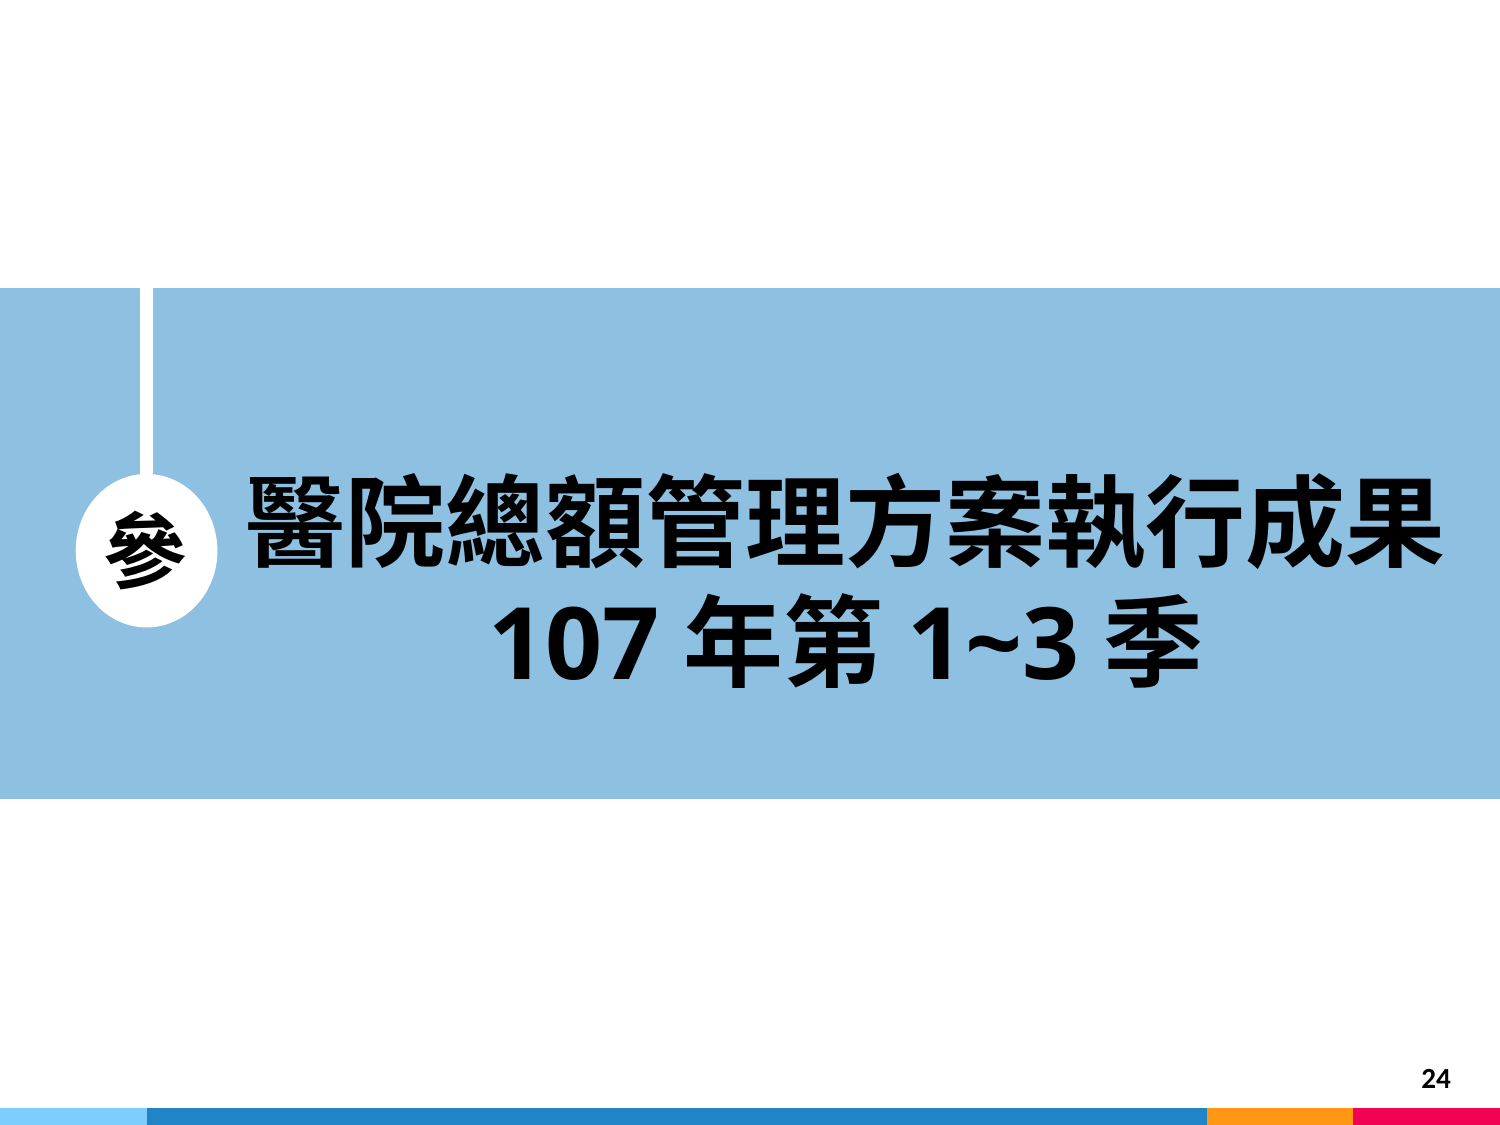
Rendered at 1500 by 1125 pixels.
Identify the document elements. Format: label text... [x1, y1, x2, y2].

text_box <編號> [1391, 1043, 1482, 1113]
title 醫院總額管理方案執行成果 107年第1~3季 [187, 338, 1500, 821]
text_box 參 [89, 492, 202, 607]
